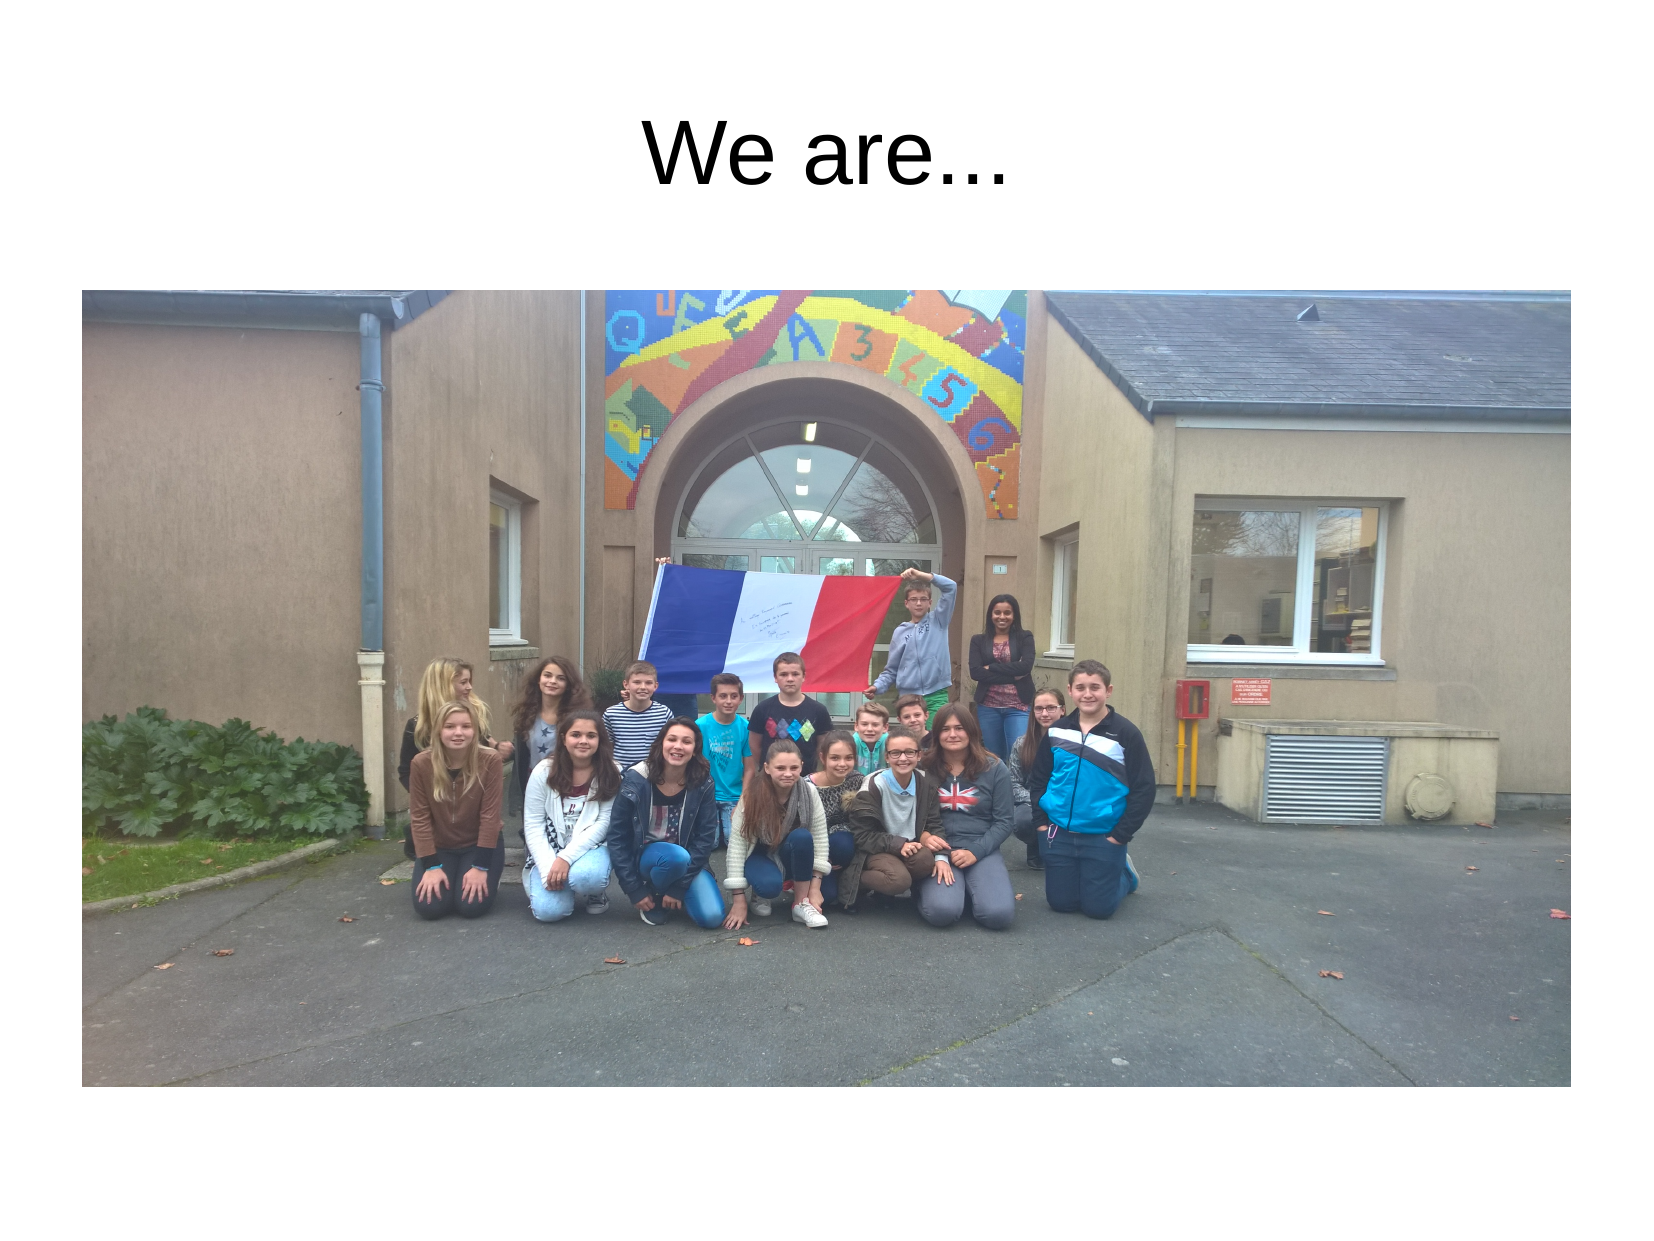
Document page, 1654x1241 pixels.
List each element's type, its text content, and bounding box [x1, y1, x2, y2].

picture [82, 290, 1571, 1087]
title We are... [82, 49, 1571, 257]
